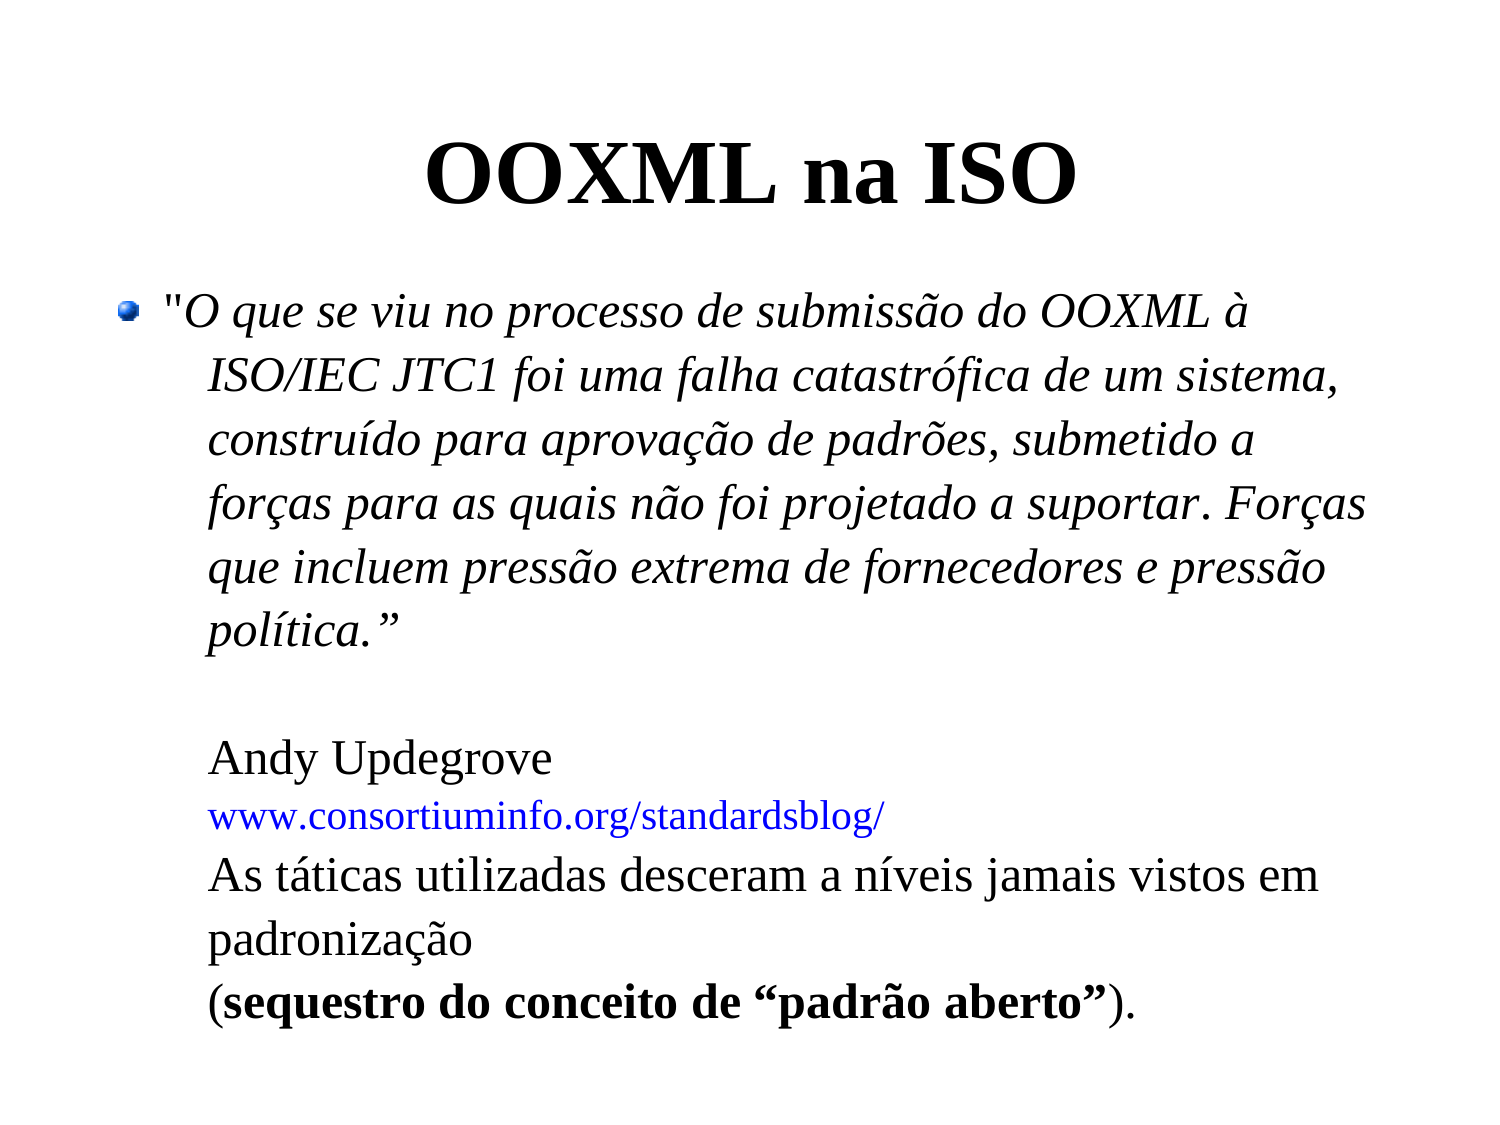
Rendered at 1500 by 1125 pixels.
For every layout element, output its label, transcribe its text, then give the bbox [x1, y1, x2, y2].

title OOXML na ISO [87, 93, 1416, 254]
text_box "O que se viu no processo de submissão do OOXML à ISO/IEC JTC1 foi uma falha catastrófica de um sistema, construído para aprovação de padrões, submetido a forças para as quais não foi projetado a suportar. Forças que incluem pressão extrema de fornecedores e pressão política.” Andy Updegrove www.consortiuminfo.org/standardsblog/ As táticas utilizadas desceram a níveis jamais vistos em padronização (sequestro do conceito de “padrão aberto”). [103, 267, 1393, 1070]
